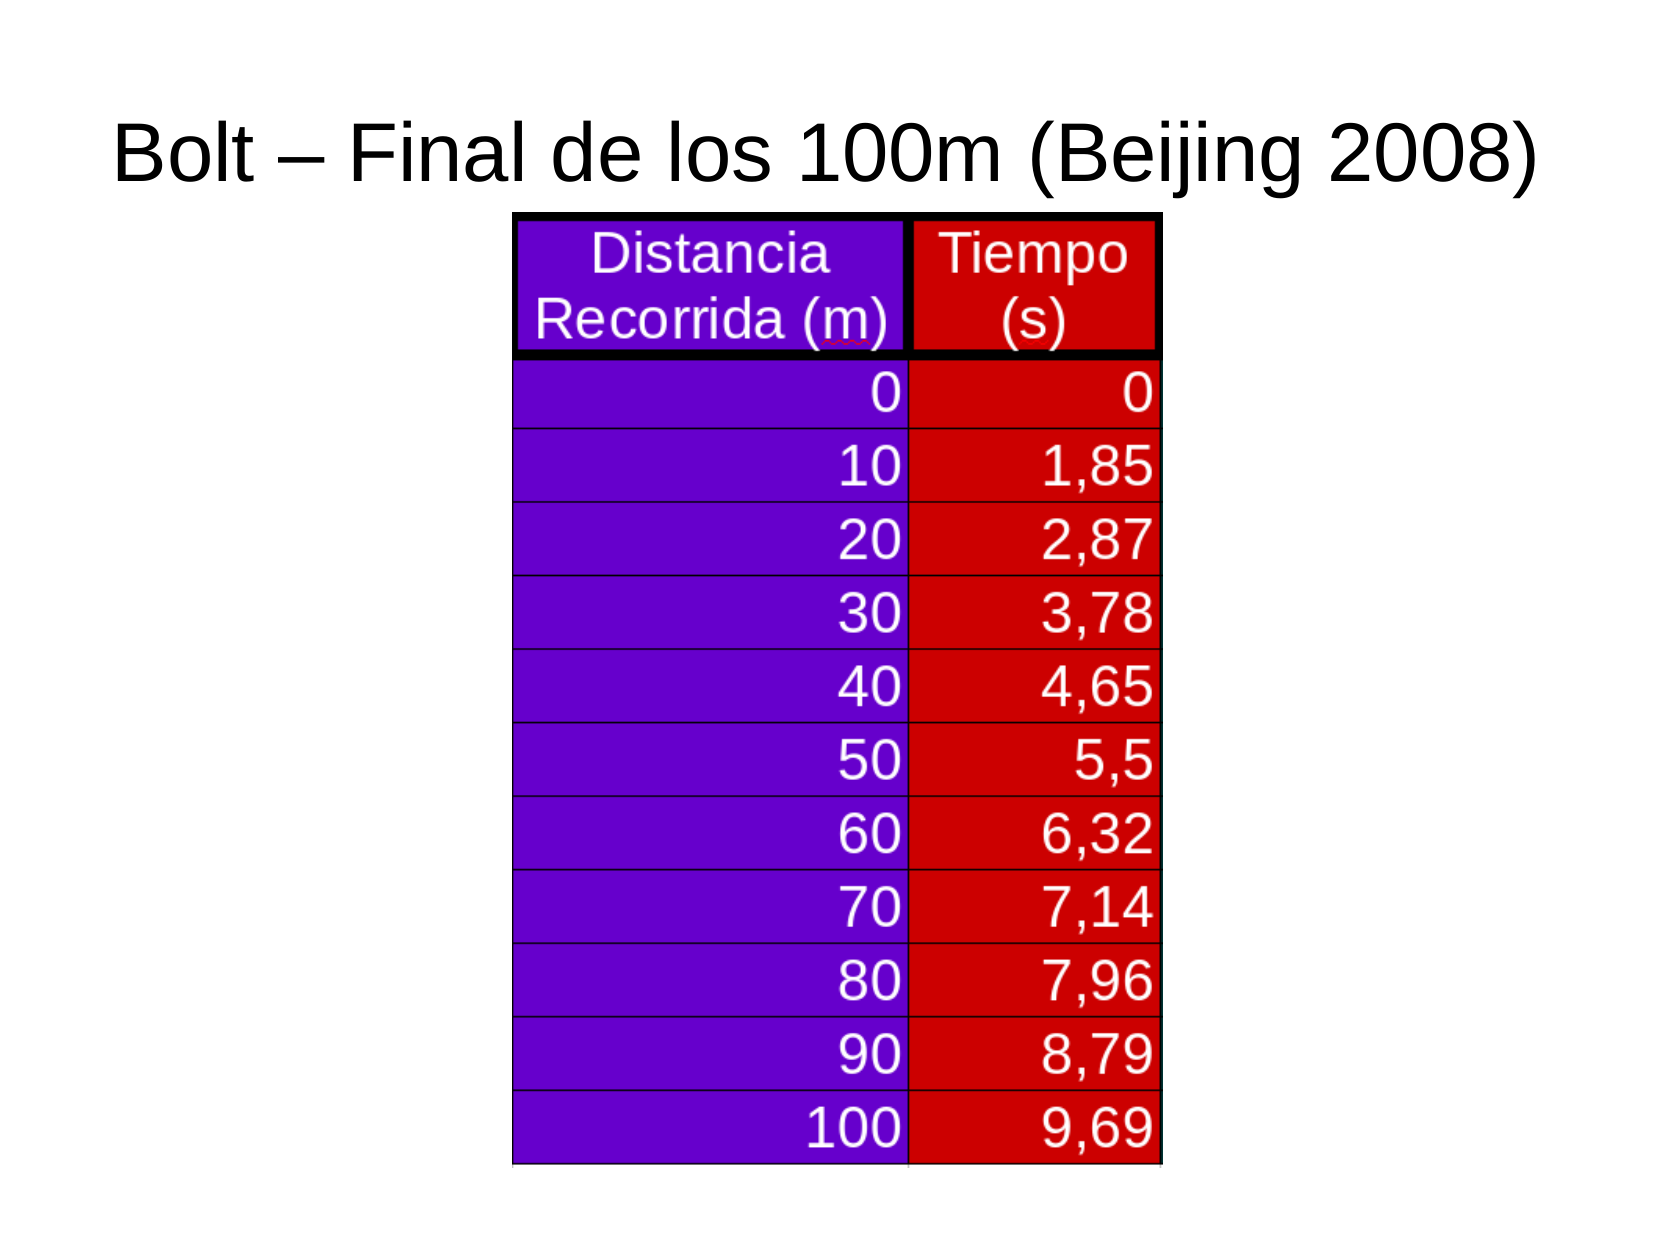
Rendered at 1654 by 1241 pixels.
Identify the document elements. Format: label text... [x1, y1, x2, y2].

title Bolt – Final de los 100m (Beijing 2008) [82, 49, 1571, 257]
picture [512, 212, 1163, 1168]
